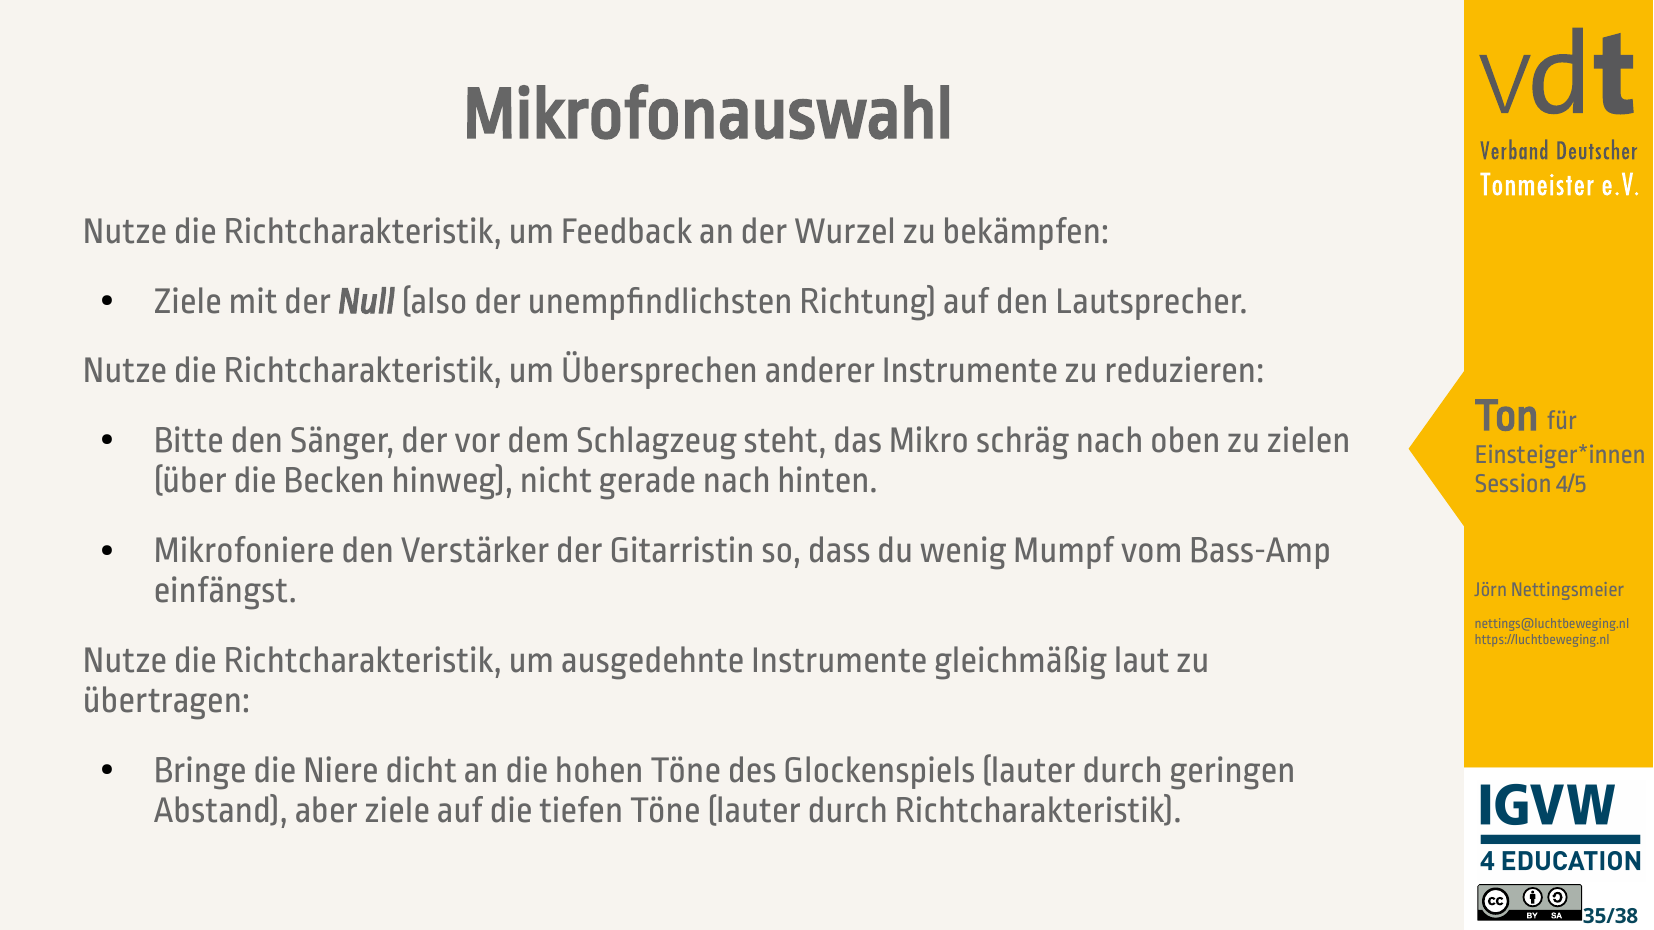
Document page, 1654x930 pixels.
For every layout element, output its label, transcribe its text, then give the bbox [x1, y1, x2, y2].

picture [1477, 780, 1646, 882]
list Nutze die Richtcharakteristik, um Feedback an der Wurzel zu bekämpfen: Ziele mit der Null (also der unempfindlichsten Richtung) auf den Lautsprecher. Nutze die Richtcharakteristik, um Übersprechen anderer Instrumente zu reduzieren: Bitte den Sänger, der vor dem Schlagzeug steht, das Mikro schräg nach oben zu zielen (über die Becken hinweg), nicht gerade nach hinten. Mikrofoniere den Verstärker der Gitarristin so, dass du wenig Mumpf vom Bass-Amp einfängst. Nutze die Richtcharakteristik, um ausgedehnte Instrumente gleichmäßig laut zu übertragen: Bringe die Niere dicht an die hohen Töne des Glockenspiels (lauter durch geringen Abstand), aber ziele auf die tiefen Töne (lauter durch Richtcharakteristik). [82, 211, 1359, 930]
title Mikrofonauswahl [82, 37, 1335, 193]
